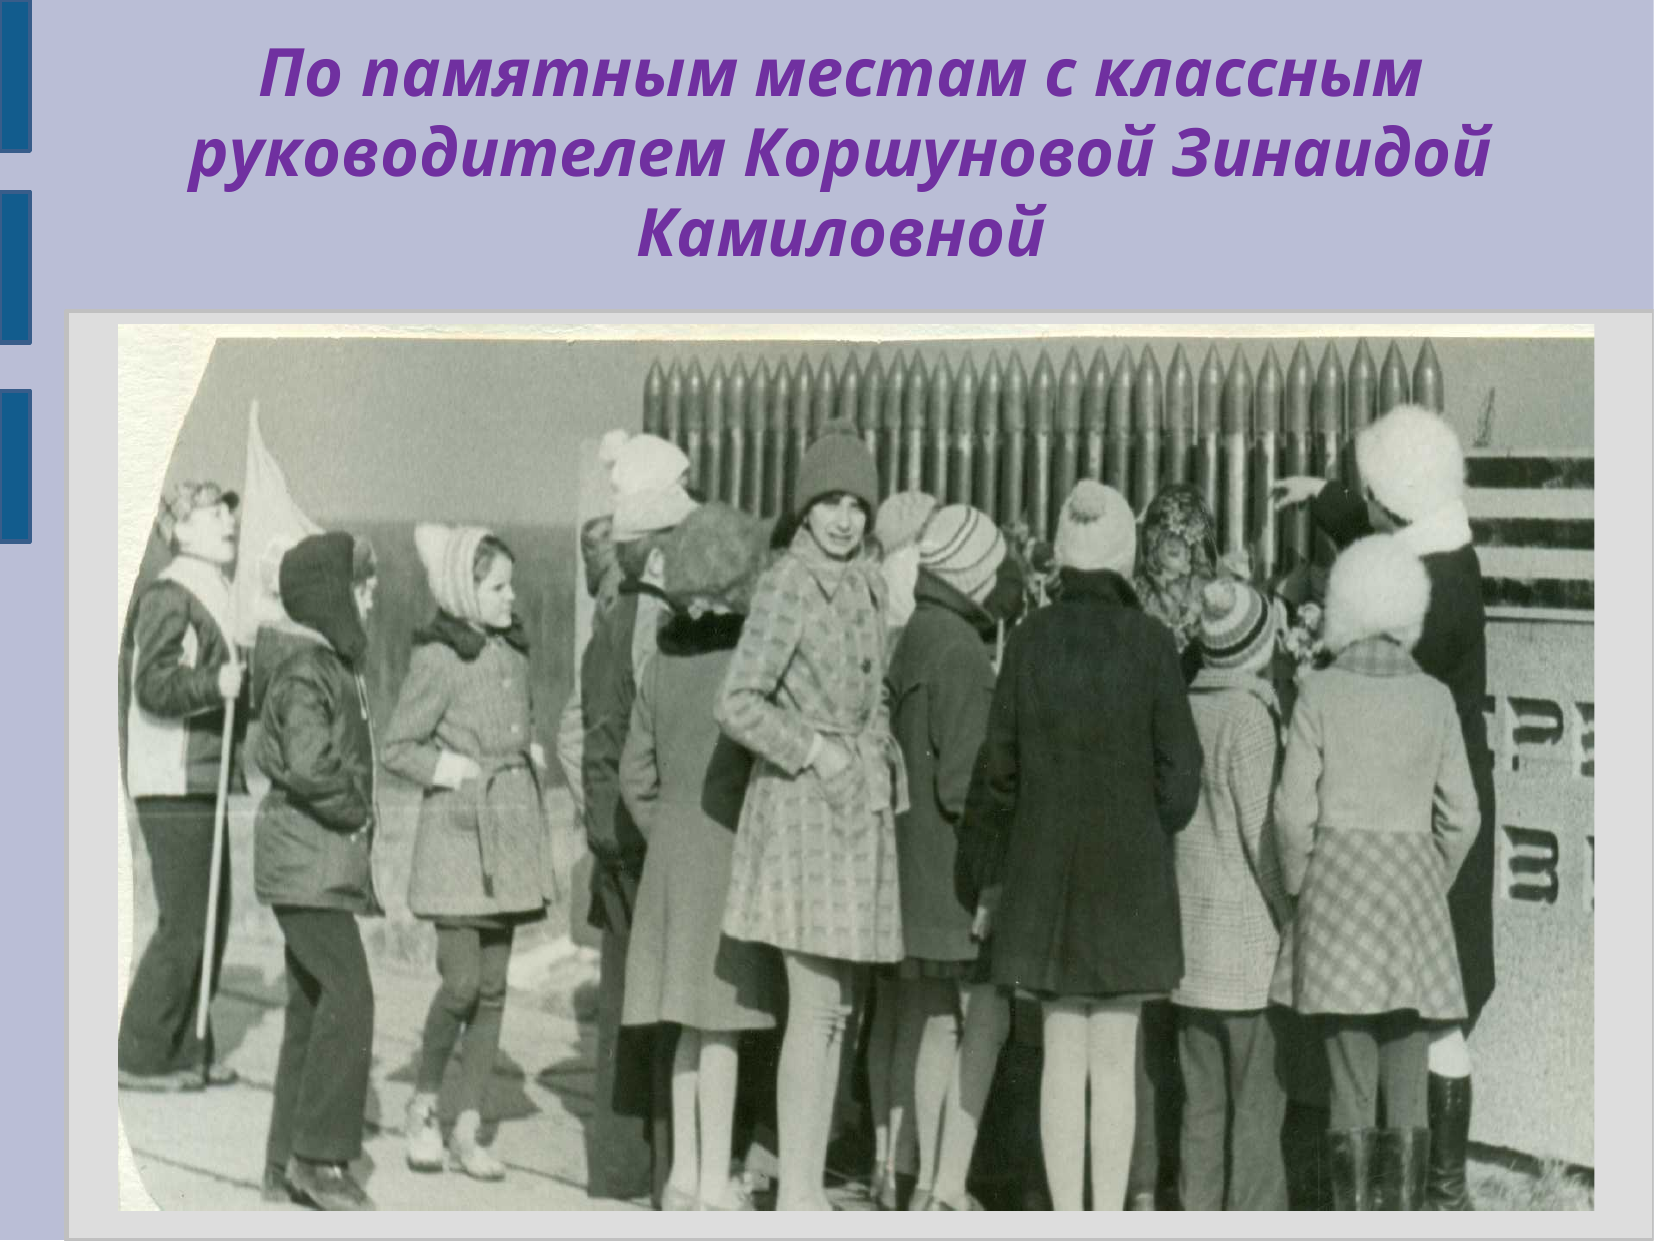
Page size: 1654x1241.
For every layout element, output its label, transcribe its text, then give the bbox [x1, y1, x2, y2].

picture [118, 324, 1595, 1211]
title По памятным местам с классным руководителем Коршуновой Зинаидой Камиловной [135, 29, 1548, 237]
